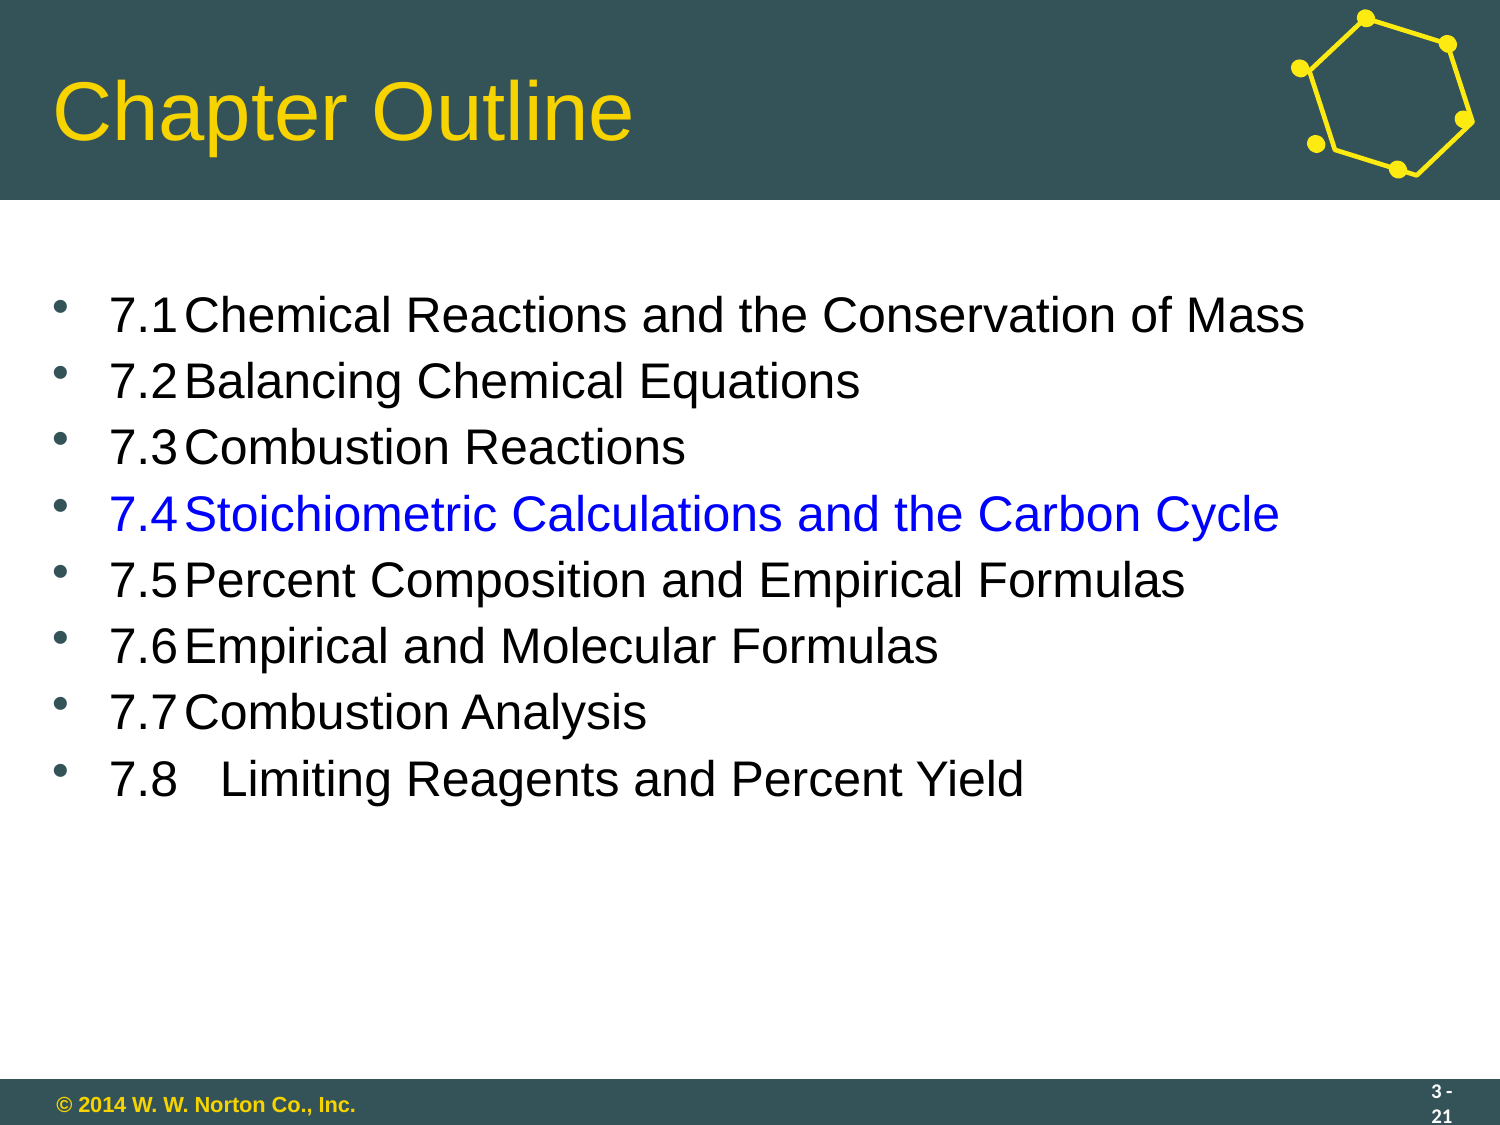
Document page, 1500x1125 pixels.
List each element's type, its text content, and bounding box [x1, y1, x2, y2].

title Chapter Outline [37, 19, 1118, 195]
list 7.1 Chemical Reactions and the Conservation of Mass 7.2 Balancing Chemical Equations 7.3 Combustion Reactions 7.4 Stoichiometric Calculations and the Carbon Cycle 7.5 Percent Composition and Empirical Formulas 7.6 Empirical and Molecular Formulas 7.7 Combustion Analysis 7.8 Limiting Reagents and Percent Yield [37, 275, 1363, 850]
slide_number 3 - <number> [1411, 1086, 1468, 1119]
